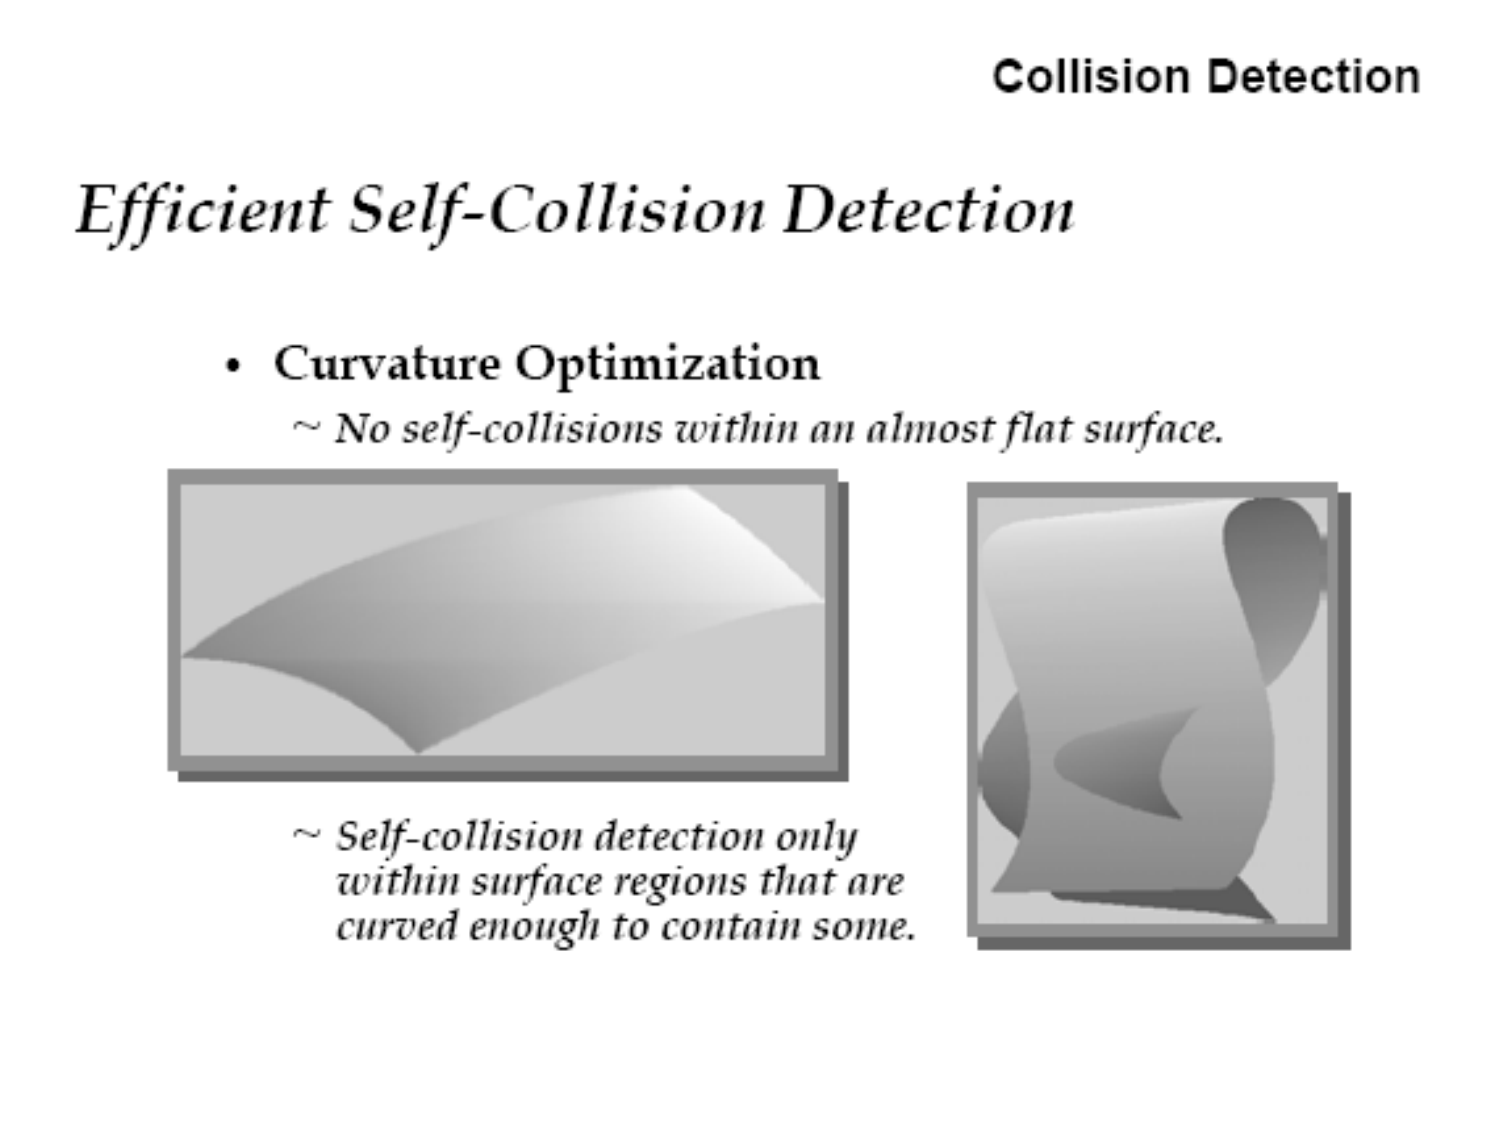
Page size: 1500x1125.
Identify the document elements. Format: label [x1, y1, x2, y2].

picture [29, 54, 1436, 1072]
